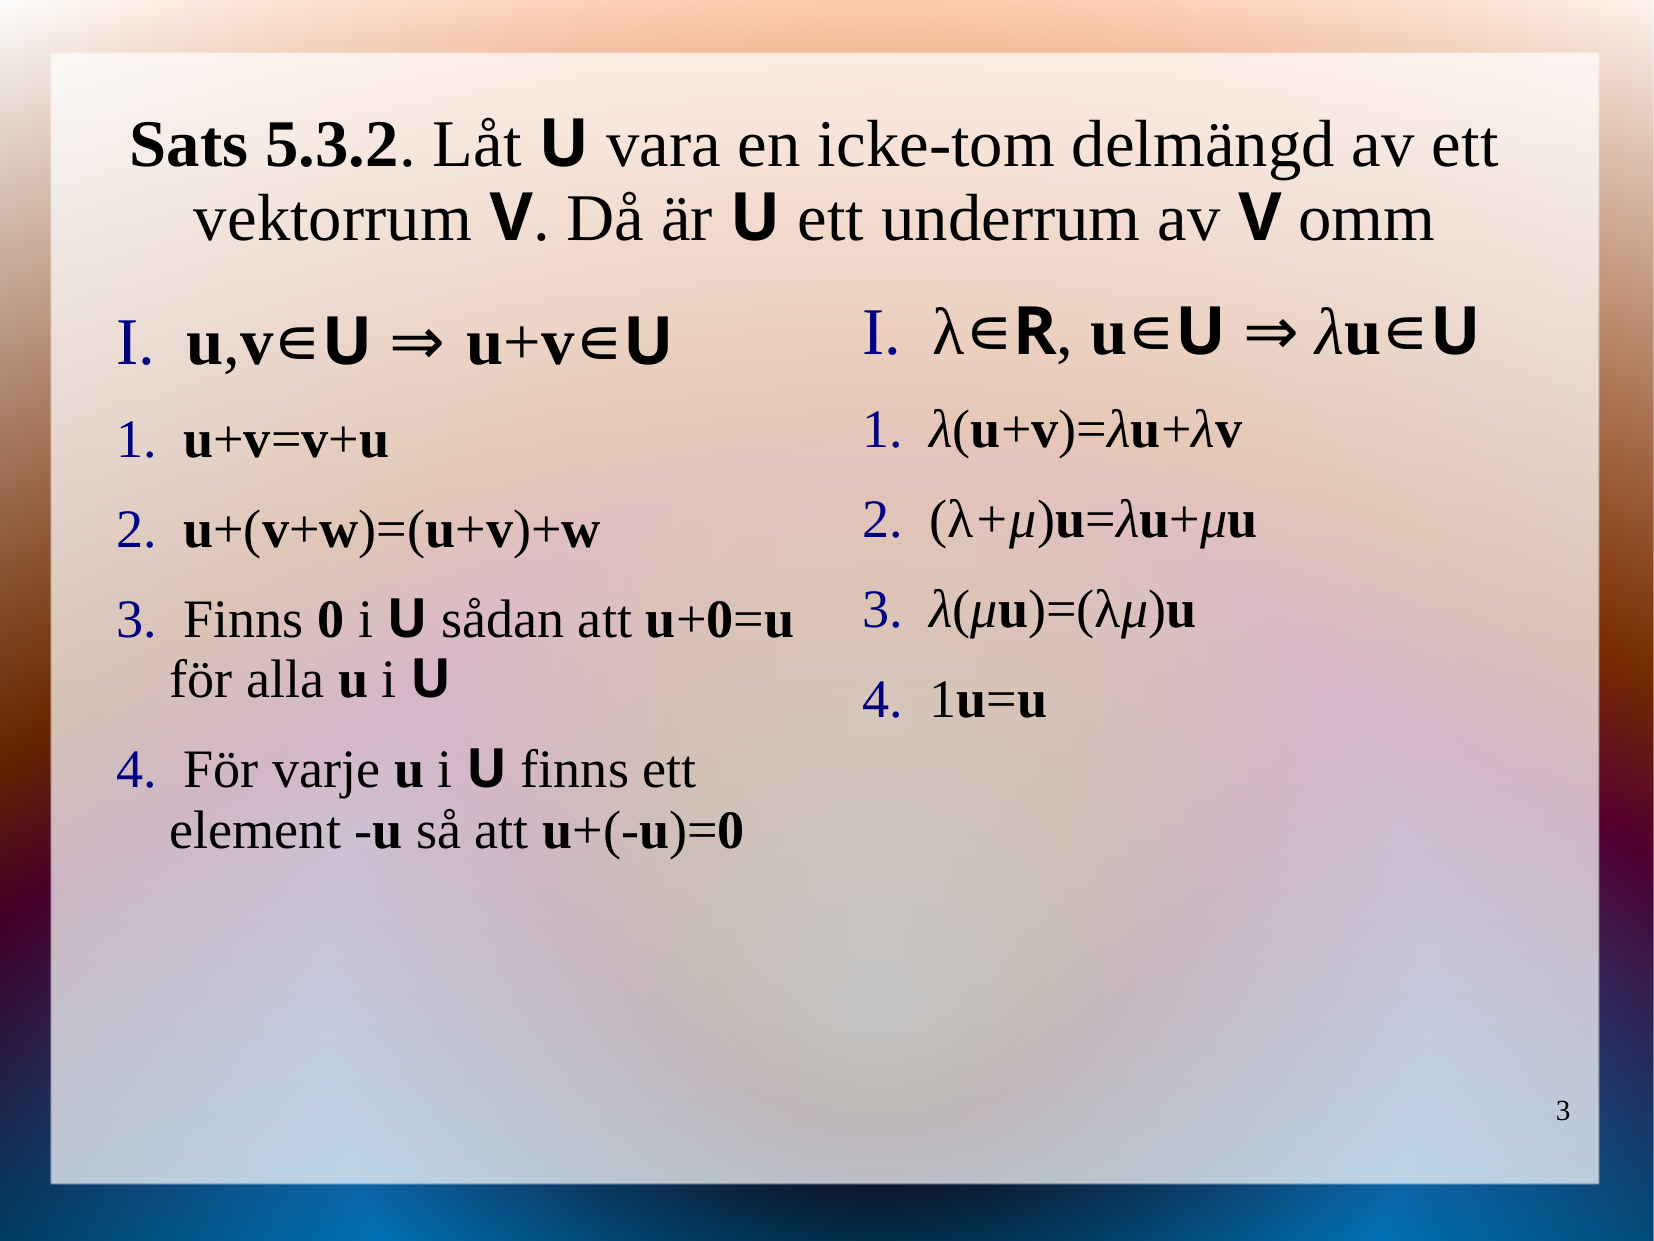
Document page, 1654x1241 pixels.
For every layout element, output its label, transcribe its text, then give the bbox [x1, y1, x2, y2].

list λ∊R, u∊U ⇒ λu∊U λ(u+v)=λu+λv (λ+μ)u=λu+μu λ(μu)=(λμ)u 1u=u [845, 290, 1572, 1019]
picture [0, 0, 1654, 1241]
title Sats 5.3.2. Låt U vara en icke-tom delmängd av ett vektorrum V. Då är U ett underrum av V omm [71, 75, 1560, 283]
list u,v∊U ⇒ u+v∊U u+v=v+u u+(v+w)=(u+v)+w Finns 0 i U sådan att u+0=u för alla u i U För varje u i U finns ett element -u så att u+(-u)=0 [98, 299, 826, 1044]
